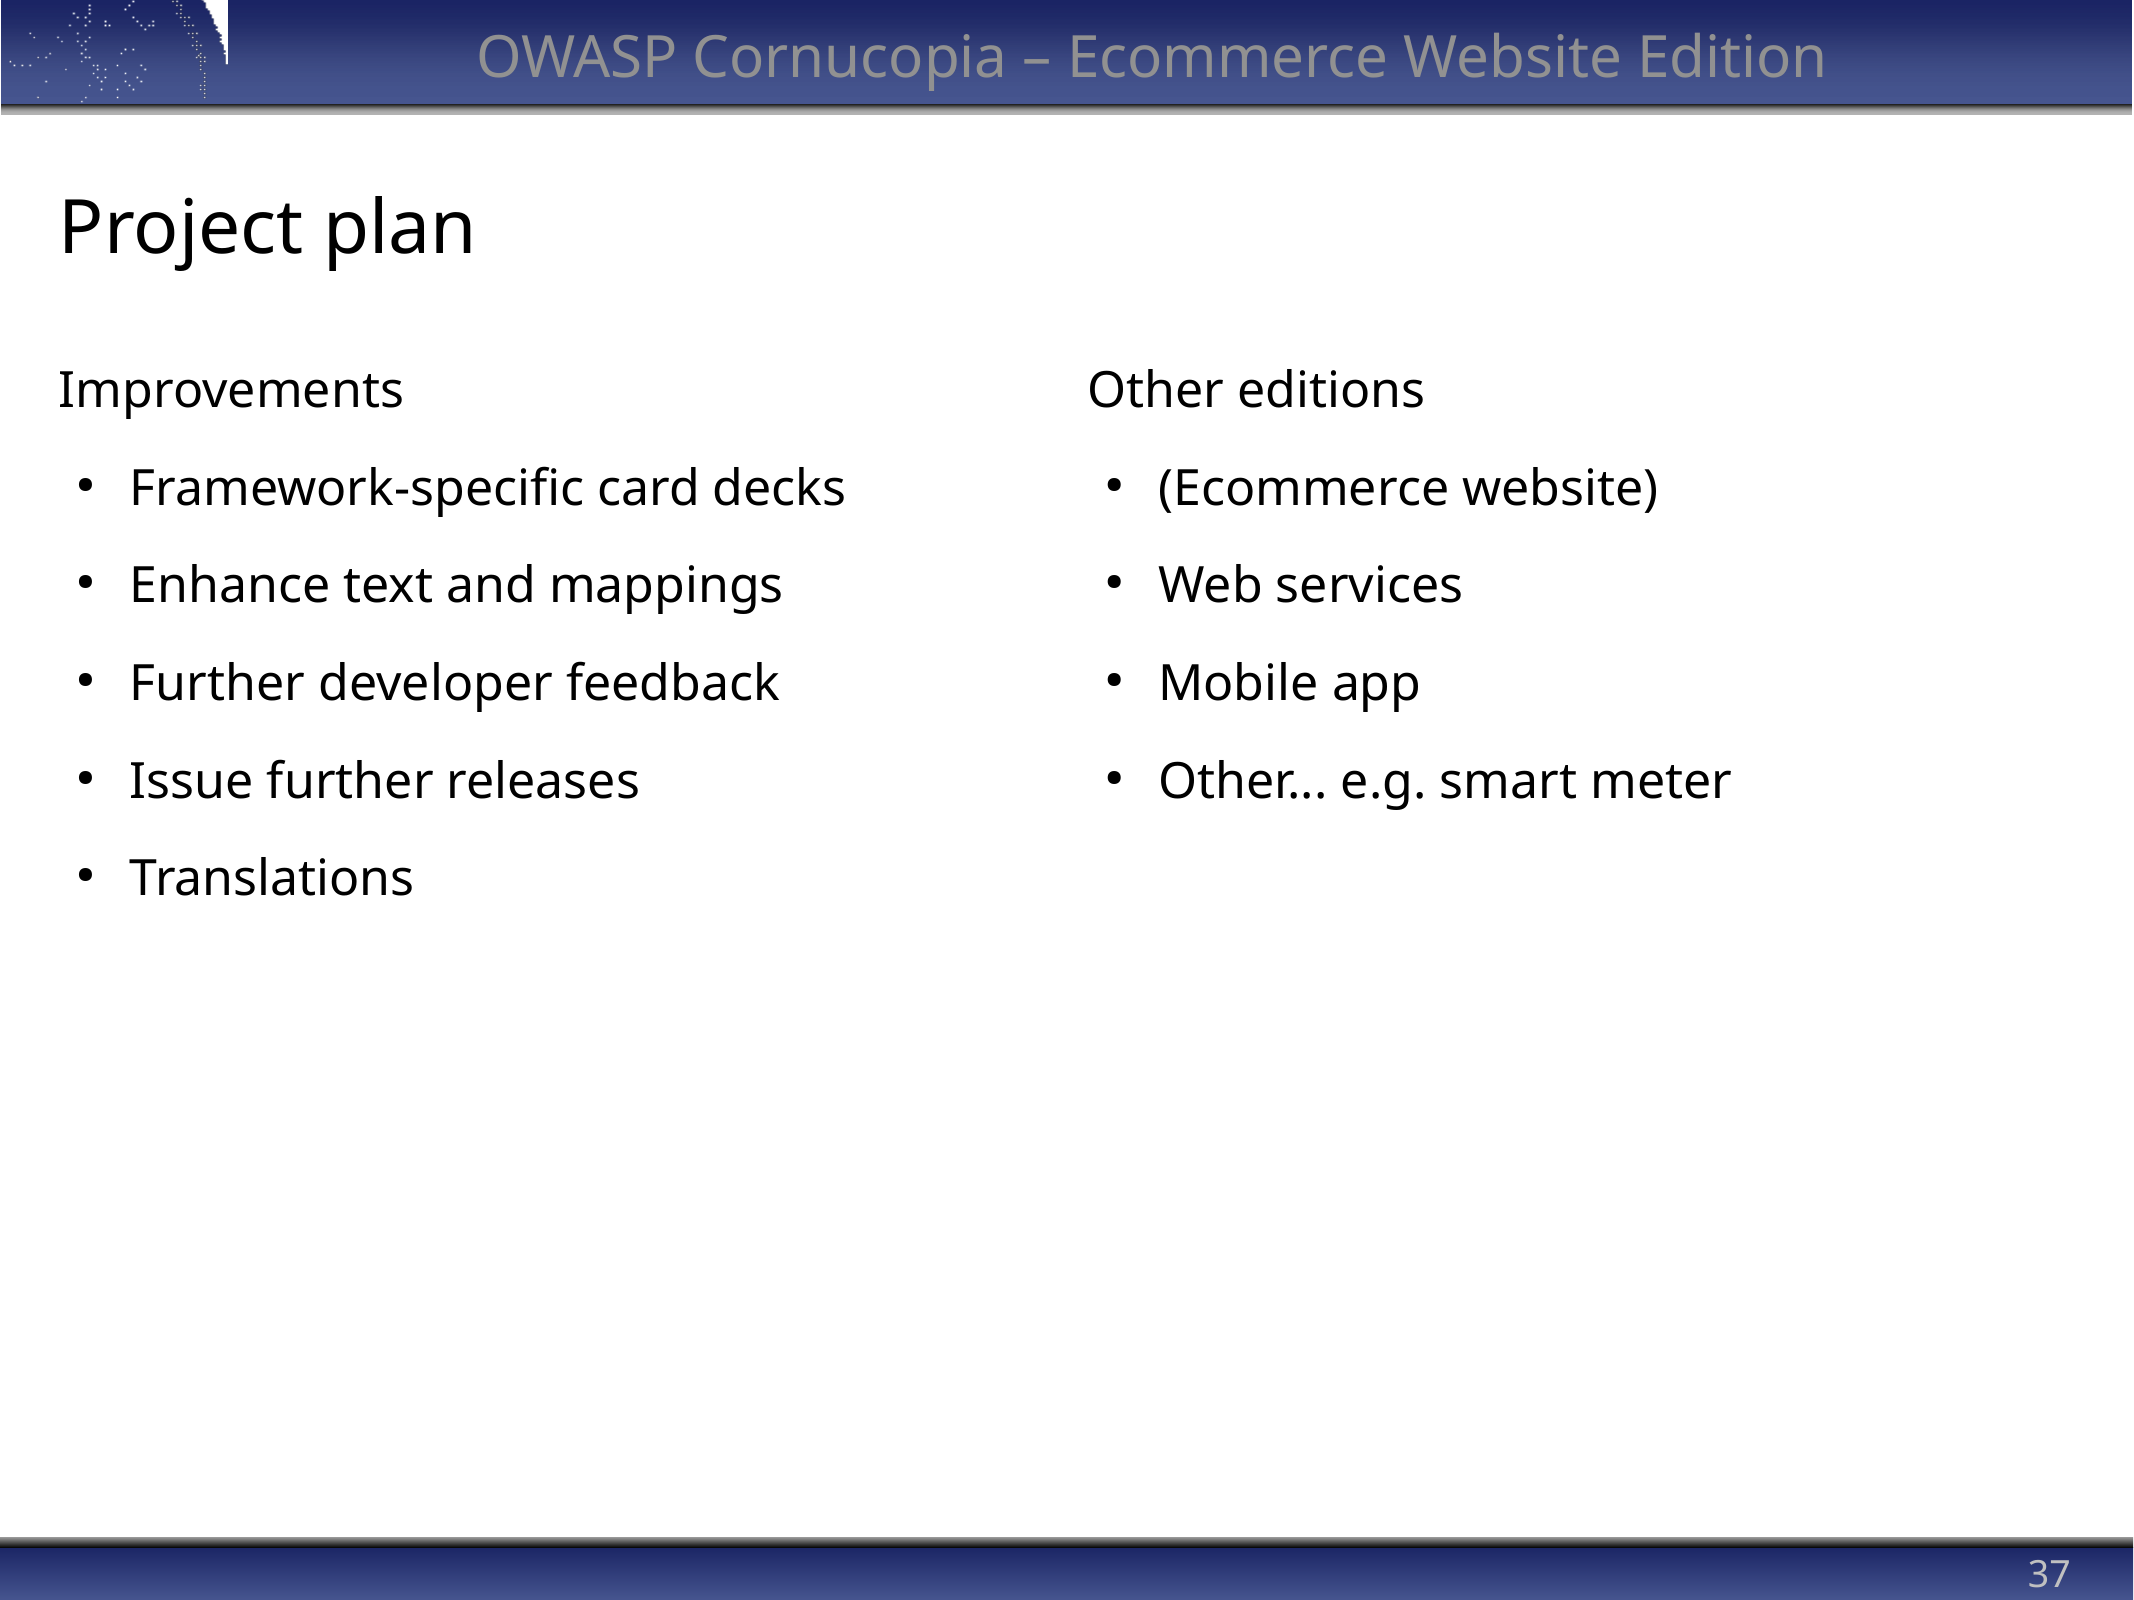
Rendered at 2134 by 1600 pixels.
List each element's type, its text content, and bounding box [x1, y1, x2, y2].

title Project plan [58, 124, 2126, 325]
list Other editions (Ecommerce website) Web services Mobile app Other... e.g. smart meter [1087, 354, 2068, 1536]
list Improvements Framework-specific card decks Enhance text and mappings Further developer feedback Issue further releases Translations [58, 354, 1039, 1536]
